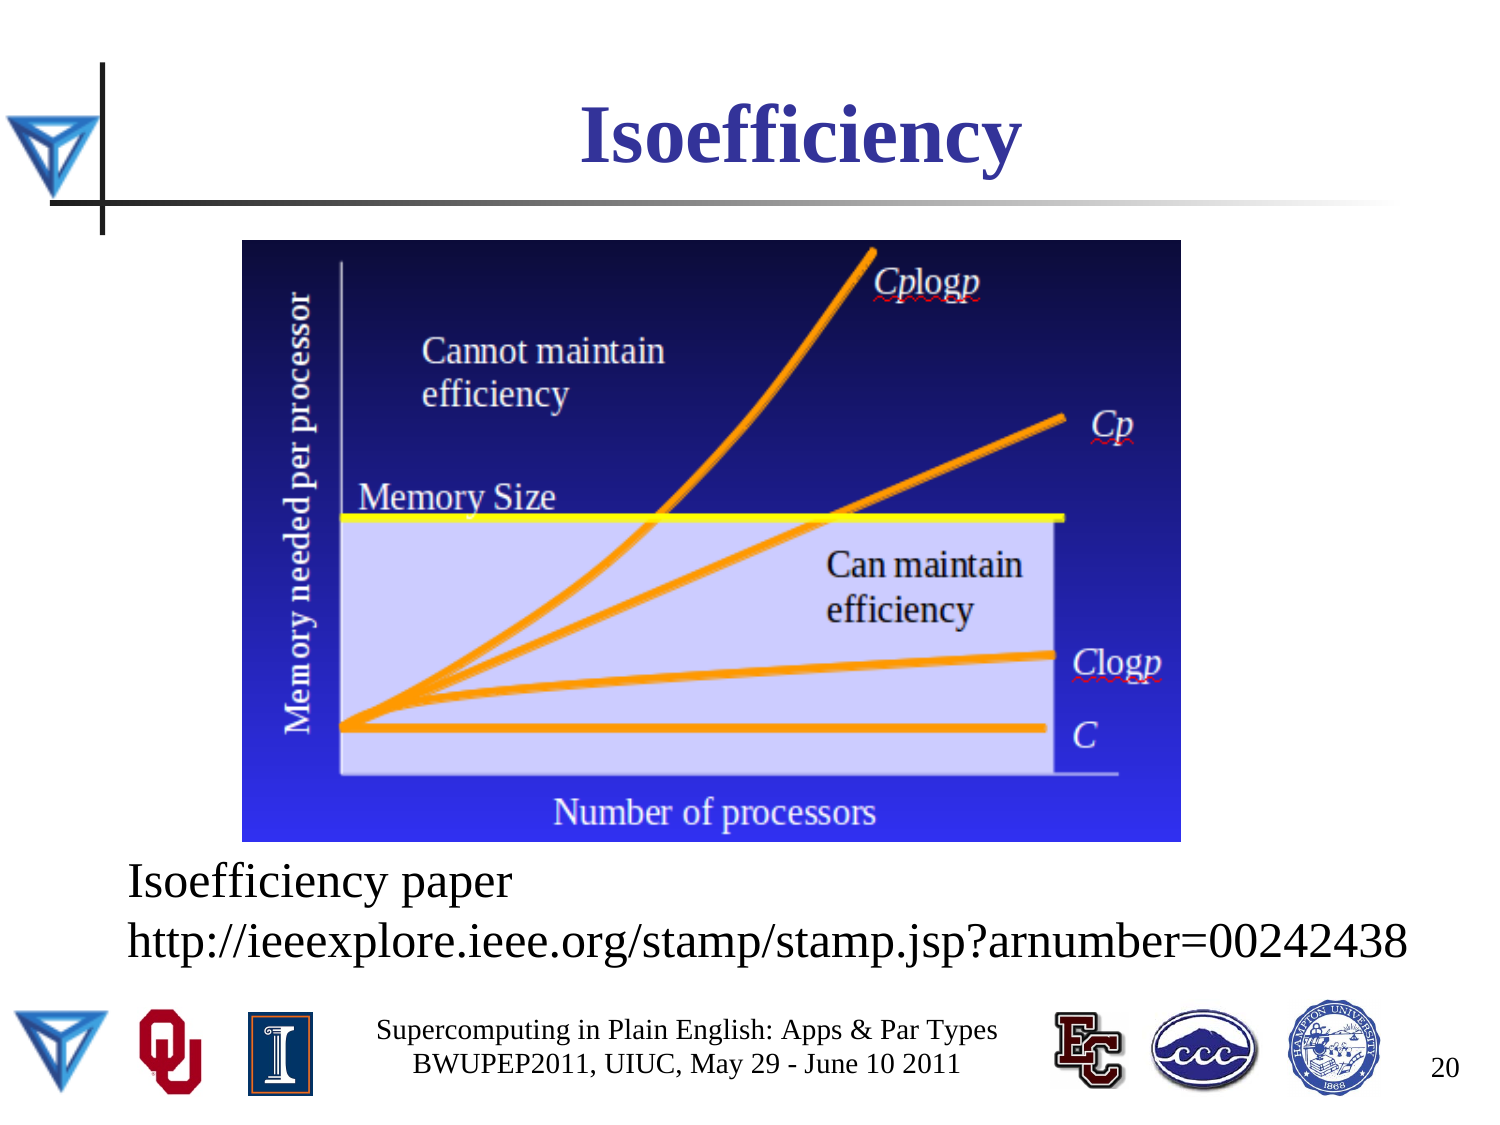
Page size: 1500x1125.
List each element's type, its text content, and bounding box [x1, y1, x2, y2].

picture [242, 240, 1181, 842]
text_box Supercomputing in Plain English: Apps & Par Types BWUPEP2011, UIUC, May 29 - June 10 2011 [324, 1012, 1051, 1088]
title Isoefficiency [162, 71, 1441, 187]
picture [1050, 1012, 1129, 1089]
text_box Isoefficiency paper http://ieeexplore.ieee.org/stamp/stamp.jsp?arnumber=00242438 [112, 840, 1425, 976]
picture [1142, 999, 1263, 1097]
text_box <number> [1400, 1024, 1476, 1091]
picture [248, 1012, 313, 1096]
picture [137, 1007, 203, 1097]
picture [8, 1007, 113, 1097]
picture [1287, 999, 1381, 1097]
picture [0, 112, 99, 203]
